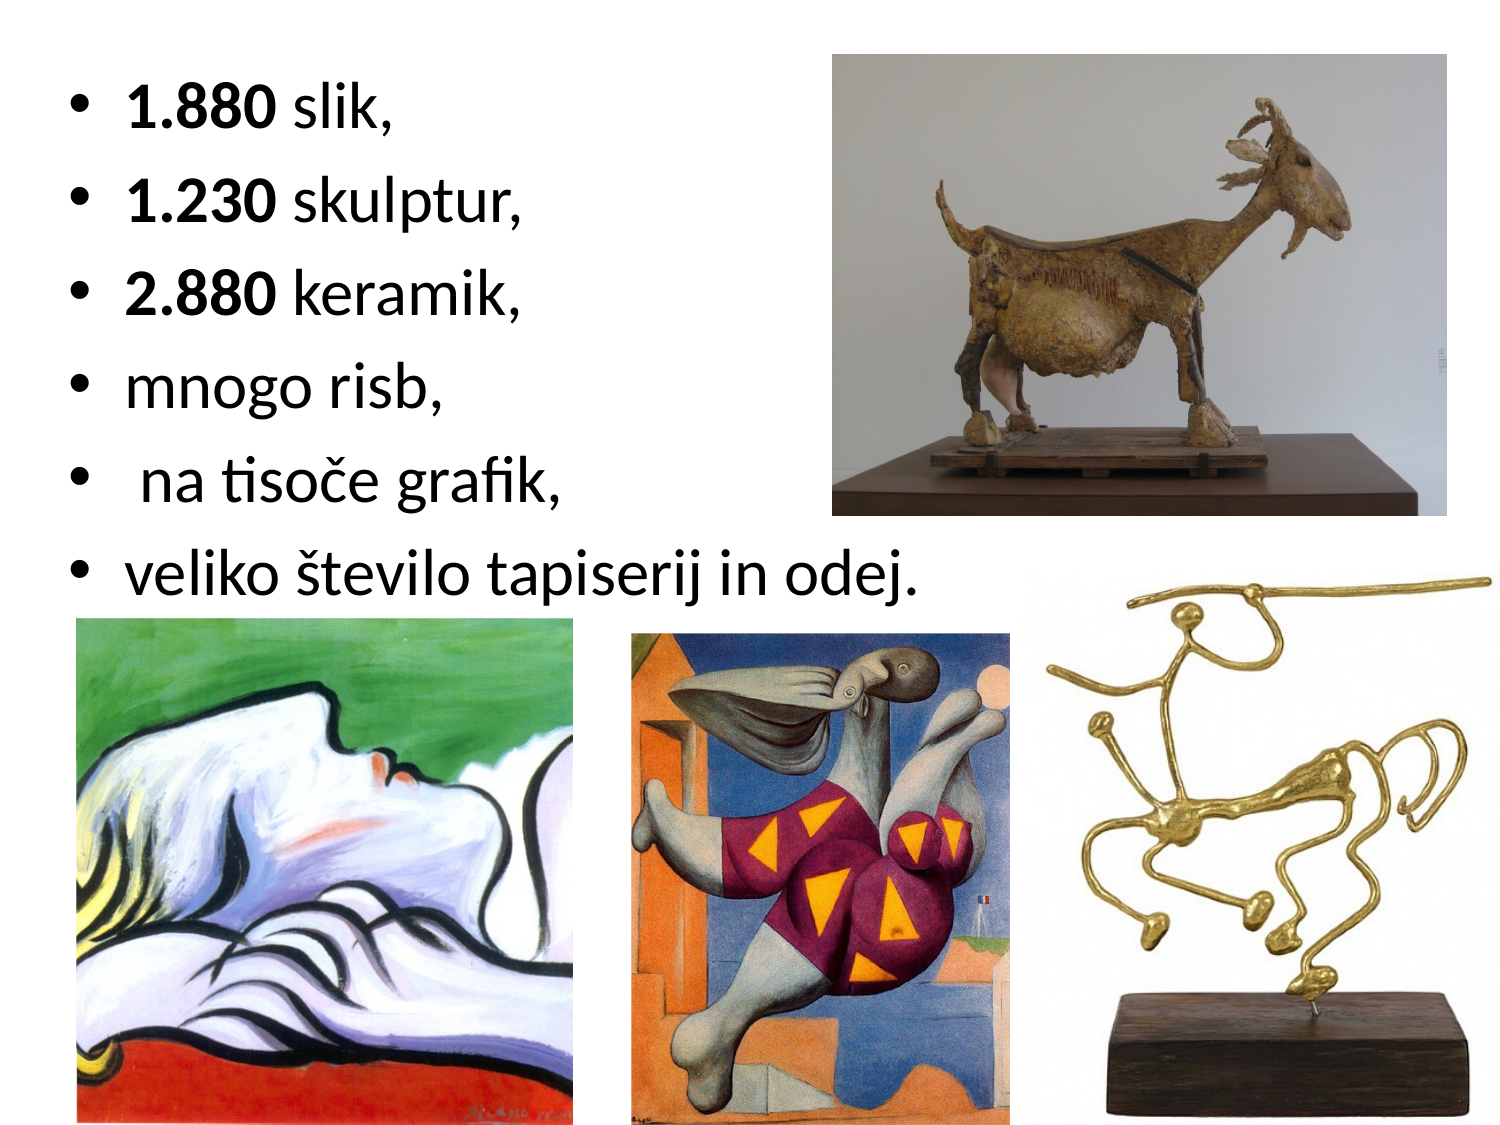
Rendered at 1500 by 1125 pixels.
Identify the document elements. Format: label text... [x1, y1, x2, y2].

picture [631, 633, 1010, 1125]
picture [832, 54, 1447, 516]
picture [76, 617, 573, 1125]
list 1.880 slik, 1.230 skulptur, 2.880 keramik, mnogo risb, na tisoče grafik, veliko število tapiserij in odej. [53, 54, 1404, 798]
picture [1021, 574, 1500, 1125]
